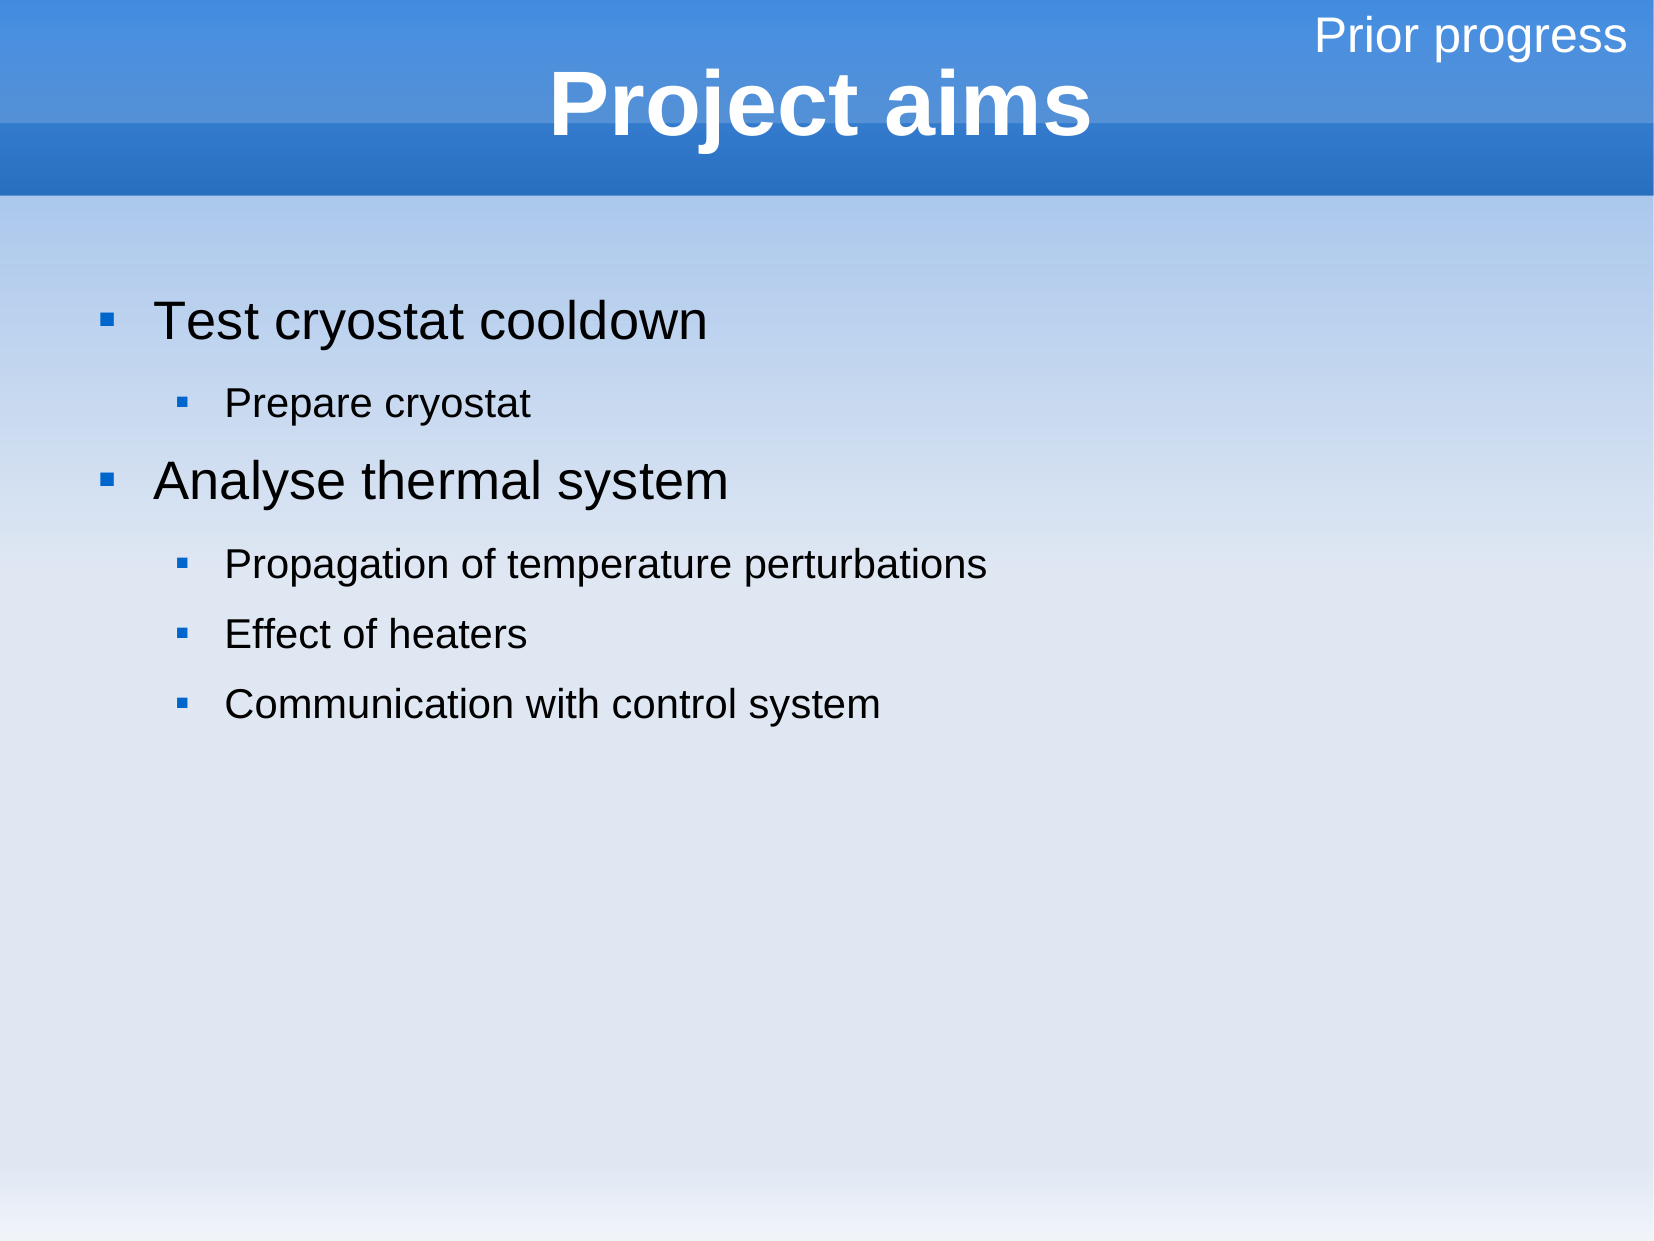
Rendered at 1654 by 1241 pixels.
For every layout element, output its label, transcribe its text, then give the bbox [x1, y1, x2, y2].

text_box Prior progress [1299, 0, 1654, 71]
picture [0, 0, 1654, 1241]
list Test cryostat cooldown Prepare cryostat Analyse thermal system Propagation of temperature perturbations Effect of heaters Communication with control system [82, 290, 1571, 1109]
title Project aims [76, 0, 1565, 208]
